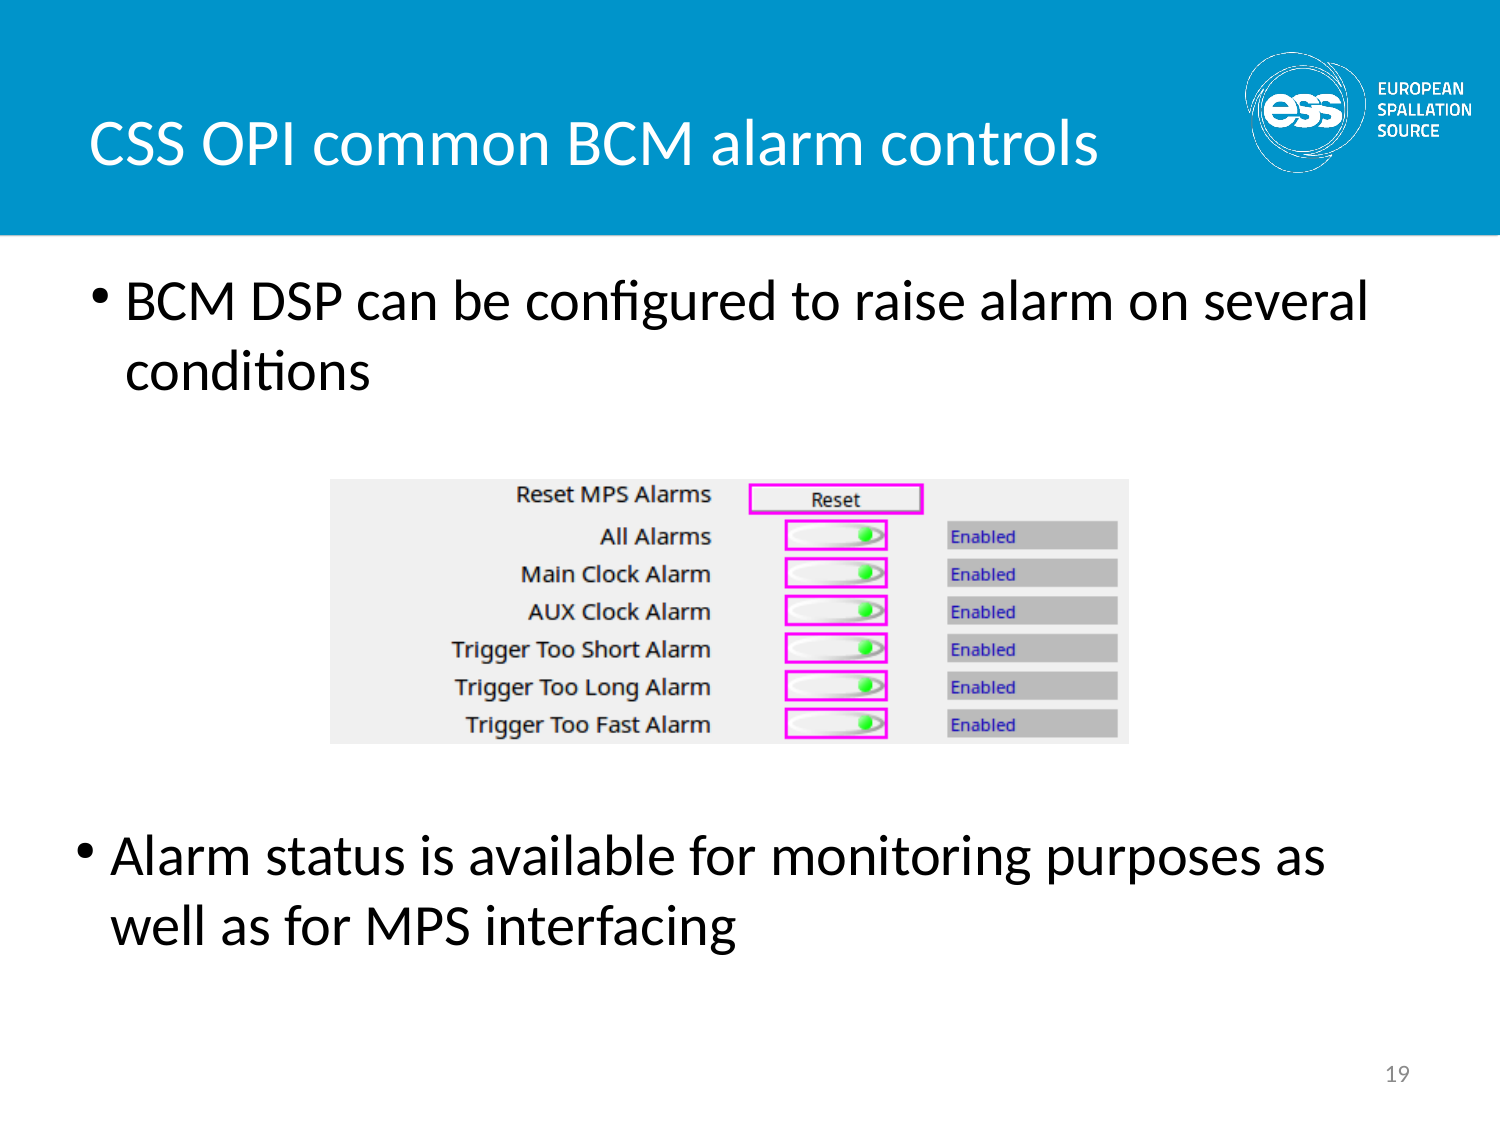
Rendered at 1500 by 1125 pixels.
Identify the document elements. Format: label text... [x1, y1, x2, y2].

picture [1454, 83, 1458, 94]
picture [1418, 104, 1423, 115]
picture [1264, 94, 1342, 127]
picture [1400, 83, 1407, 94]
picture [1379, 83, 1385, 94]
picture [330, 479, 1129, 744]
text_box <number> [1074, 1042, 1425, 1103]
text_box Alarm status is available for monitoring purposes as well as for MPS interfacing [60, 810, 1396, 1036]
picture [1432, 125, 1438, 136]
picture [1422, 125, 1428, 134]
picture [1423, 83, 1430, 94]
picture [1409, 104, 1415, 115]
text_box CSS OPI common BCM alarm controls [75, 45, 1246, 233]
picture [1443, 86, 1450, 93]
picture [1436, 104, 1444, 115]
picture [1389, 104, 1393, 115]
picture [1398, 109, 1406, 115]
text_box BCM DSP can be configured to raise alarm on several conditions [75, 254, 1411, 480]
